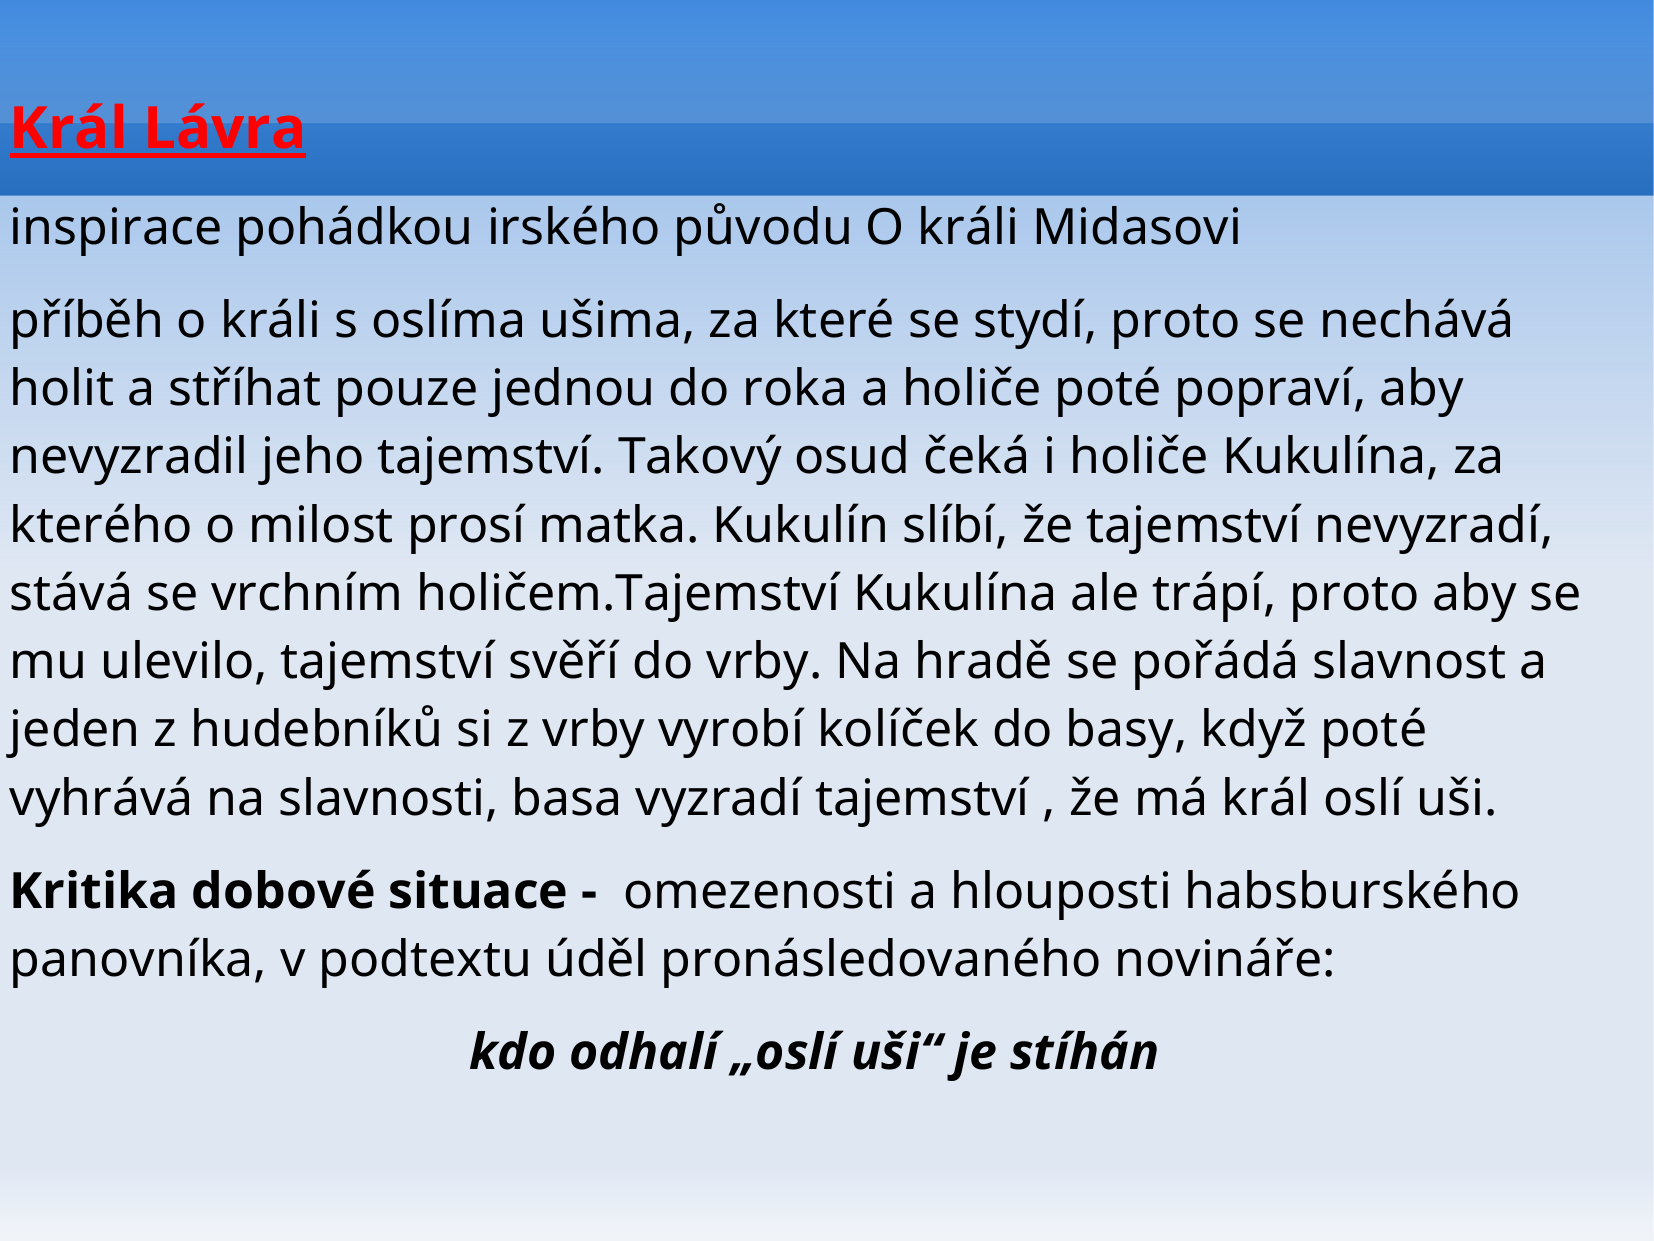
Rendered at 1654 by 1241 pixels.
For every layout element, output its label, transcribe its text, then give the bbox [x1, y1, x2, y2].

picture [0, 0, 1654, 1241]
text_box Král Lávra inspirace pohádkou irského původu O králi Midasovi příběh o králi s oslíma ušima, za které se stydí, proto se nechává holit a stříhat pouze jednou do roka a holiče poté popraví, aby nevyzradil jeho tajemství. Takový osud čeká i holiče Kukulína, za kterého o milost prosí matka. Kukulín slíbí, že tajemství nevyzradí, stává se vrchním holičem.Tajemství Kukulína ale trápí, proto aby se mu ulevilo, tajemství svěří do vrby. Na hradě se pořádá slavnost a jeden z hudebníků si z vrby vyrobí kolíček do basy, když poté vyhrává na slavnosti, basa vyzradí tajemství , že má král oslí uši. Kritika dobové situace - omezenosti a hlouposti habsburského panovníka, v podtextu úděl pronásledovaného novináře: kdo odhalí „oslí uši“ je stíhán [0, 79, 1635, 1238]
